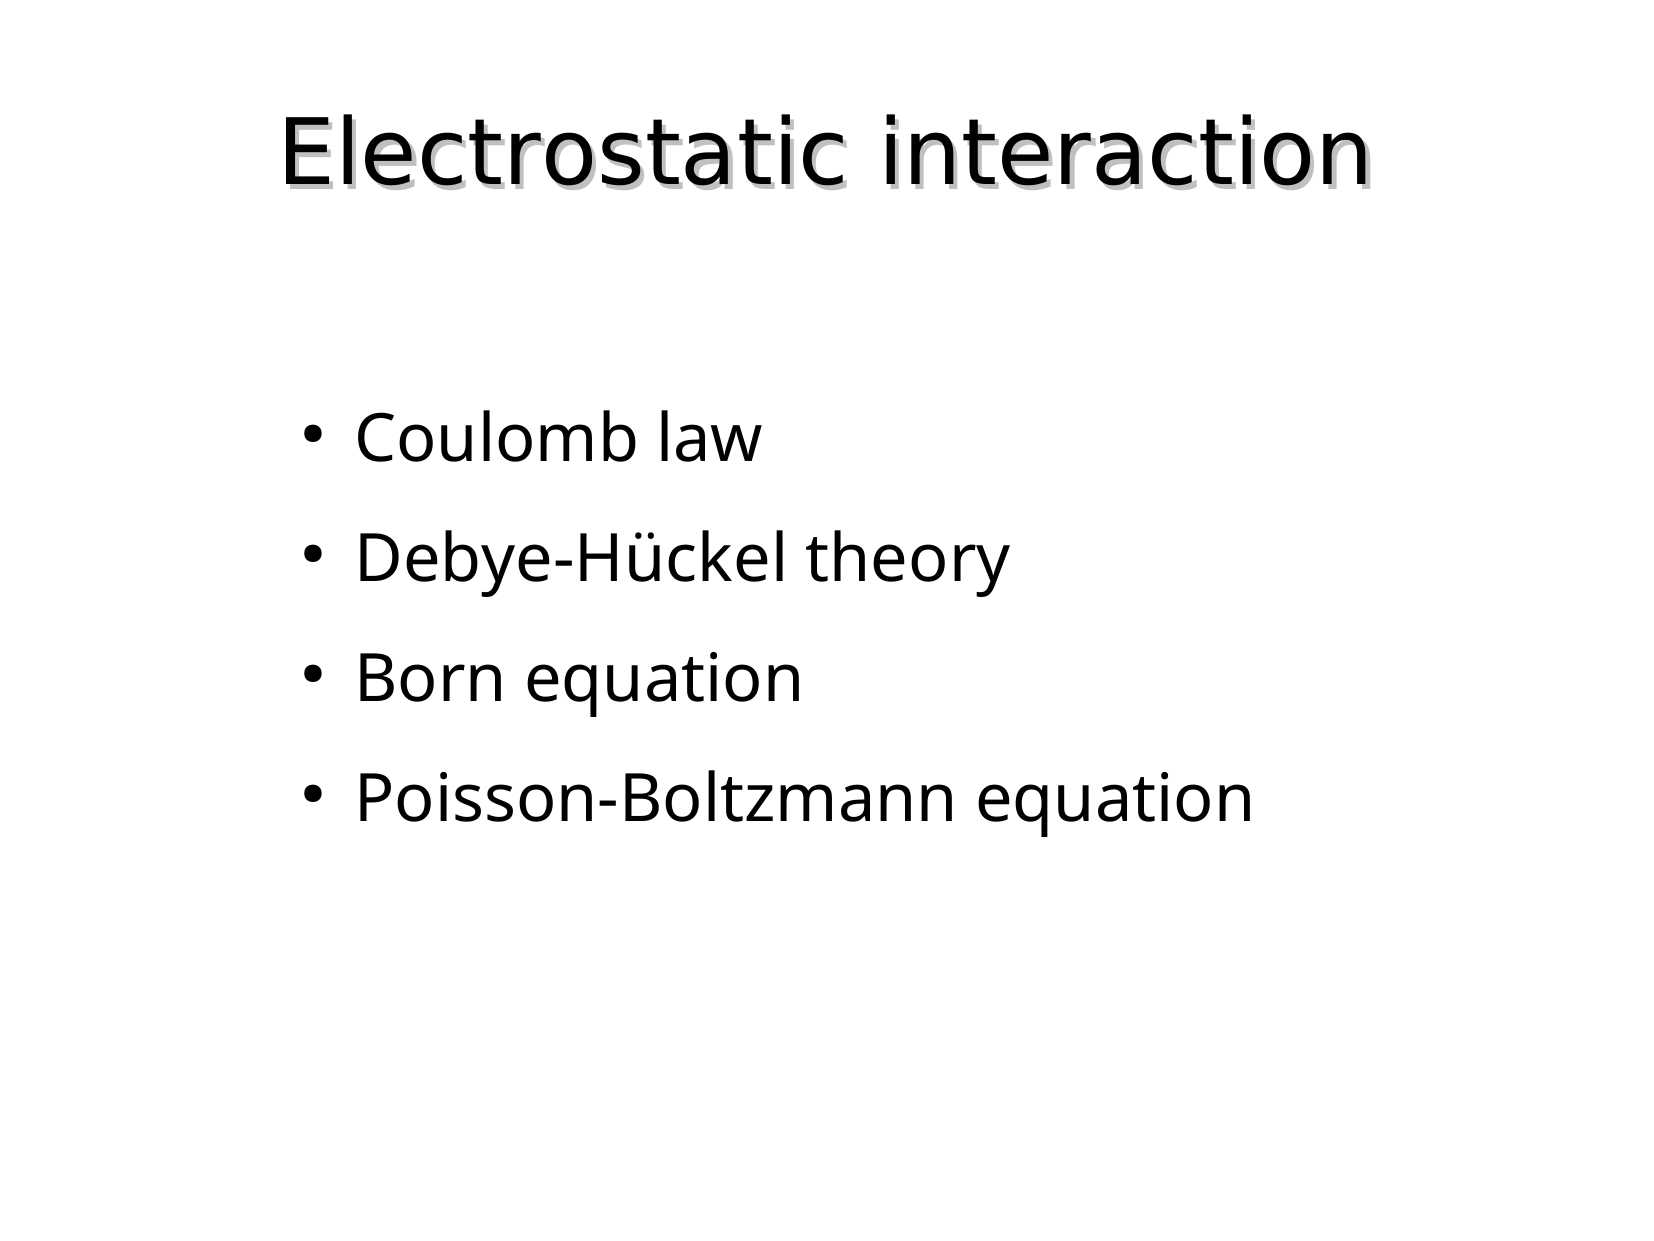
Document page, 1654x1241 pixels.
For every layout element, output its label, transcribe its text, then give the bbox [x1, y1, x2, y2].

title Electrostatic interaction [82, 49, 1571, 257]
list Coulomb law Debye-Hückel theory Born equation Poisson-Boltzmann equation [283, 389, 1441, 868]
